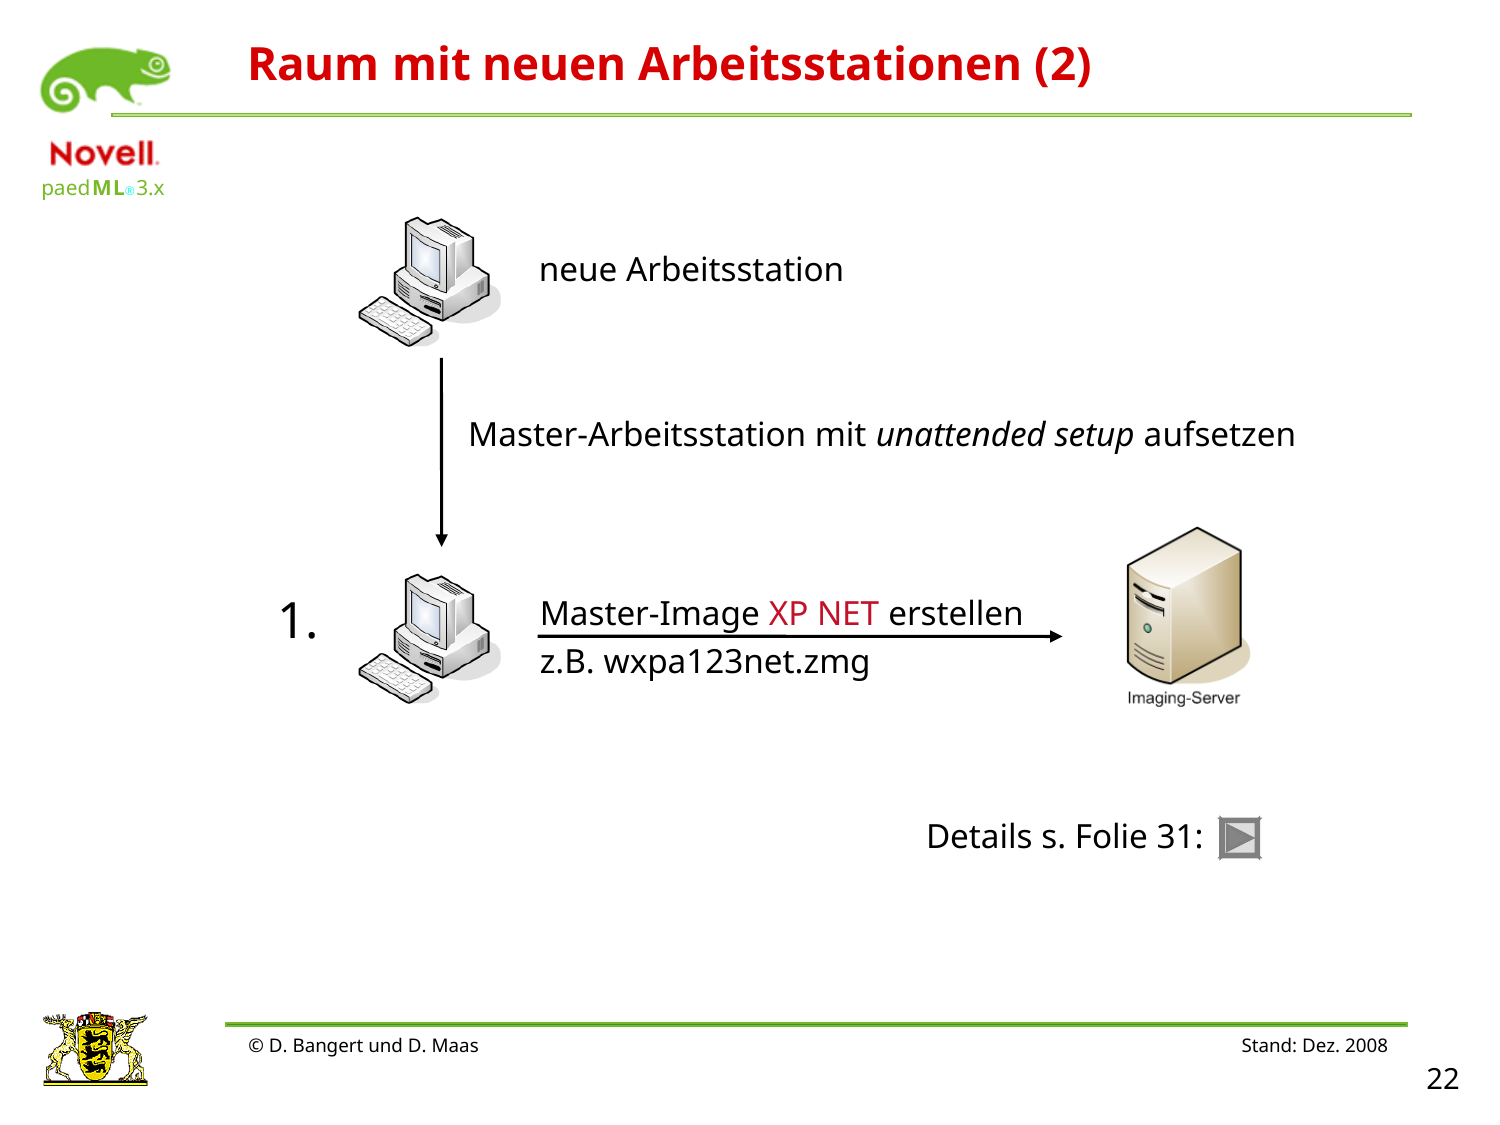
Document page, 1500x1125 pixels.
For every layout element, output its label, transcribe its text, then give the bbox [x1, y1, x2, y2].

text_box Details s. Folie 31: [911, 807, 1242, 863]
picture [41, 1011, 148, 1088]
picture [358, 573, 501, 704]
text_box [1242, 819, 1259, 857]
title Raum mit neuen Arbeitsstationen (2)‏ [232, 12, 1388, 113]
text_box neue Arbeitsstation [524, 240, 1025, 296]
text_box 1. [262, 580, 338, 657]
picture [26, 30, 184, 188]
text_box Master-Arbeitsstation mit unattended setup aufsetzen [453, 405, 1326, 461]
text_box z.B. wxpa123net.zmg [525, 632, 1063, 688]
picture [358, 216, 501, 347]
text_box Master-Image XP NET erstellen [525, 584, 1063, 632]
picture [1126, 526, 1251, 709]
